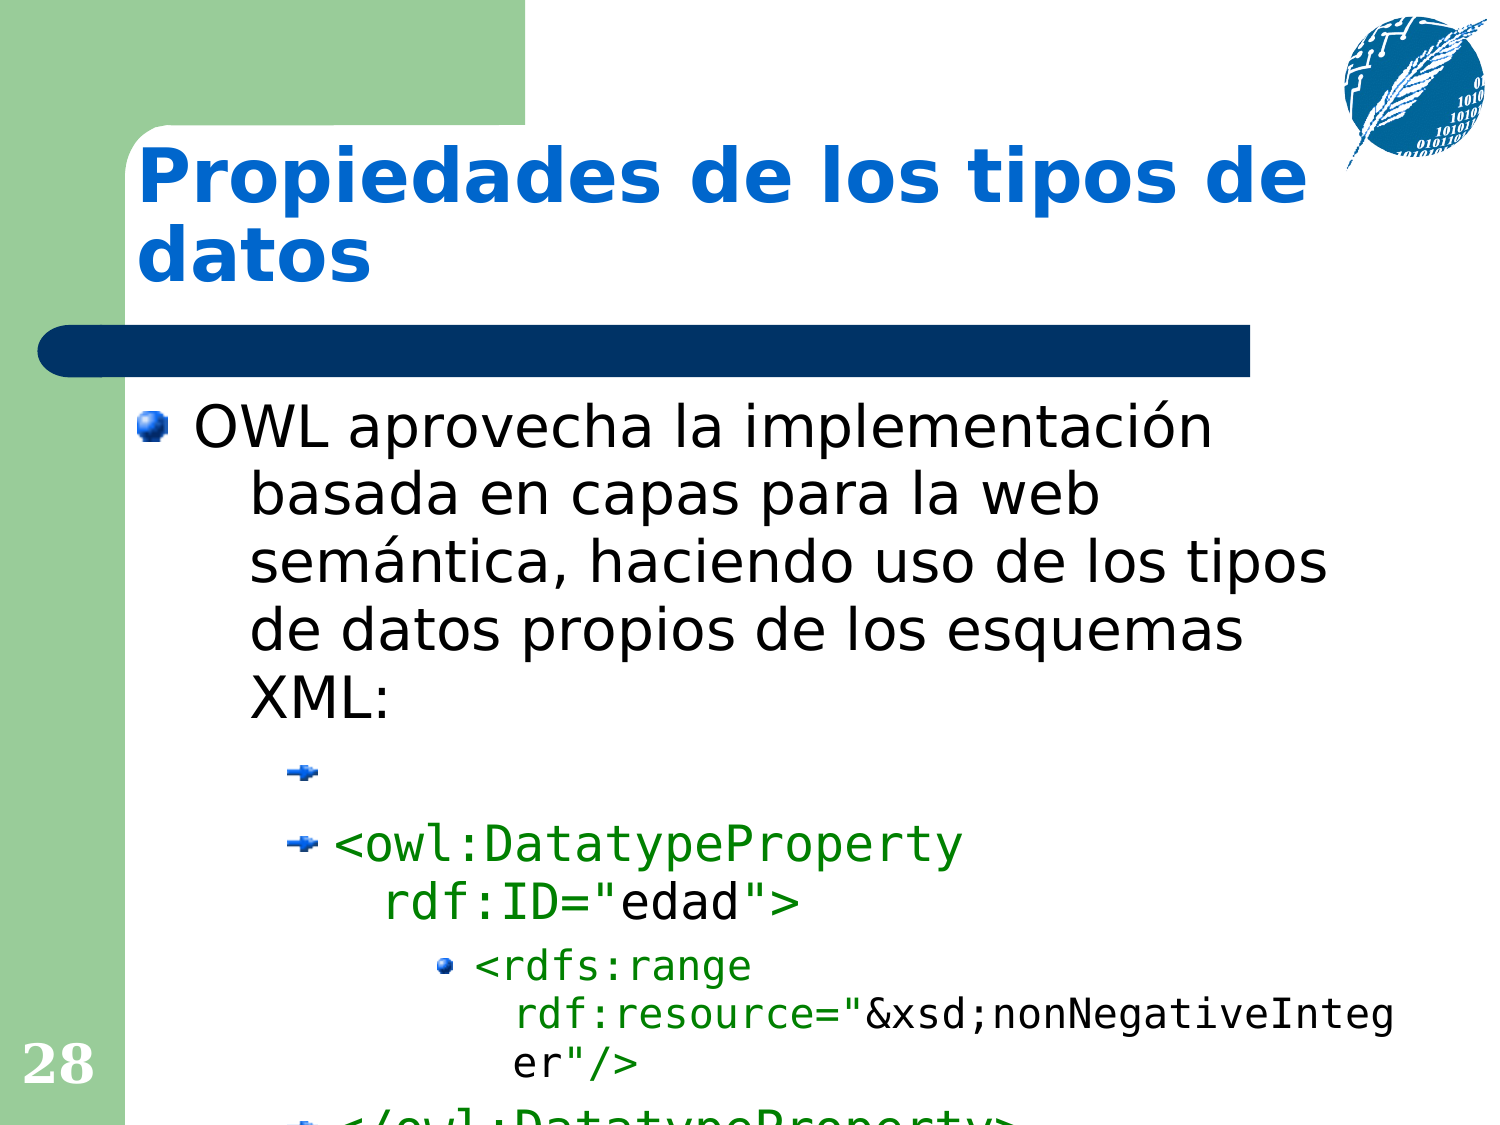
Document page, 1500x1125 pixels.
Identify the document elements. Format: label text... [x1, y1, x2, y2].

list OWL aprovecha la implementación basada en capas para la web semántica, haciendo uso de los tipos de datos propios de los esquemas XML: <owl:DatatypeProperty rdf:ID="edad"> <rdfs:range rdf:resource="&xsd;nonNegativeInteger"/> </owl:DatatypeProperty> [137, 393, 1400, 1089]
picture [1427, 138, 1431, 148]
picture [1341, 15, 1487, 172]
title Propiedades de los tipos de datos [136, 135, 1413, 302]
picture [1416, 140, 1425, 149]
picture [1433, 139, 1440, 147]
picture [1436, 127, 1450, 136]
picture [287, 1121, 318, 1125]
